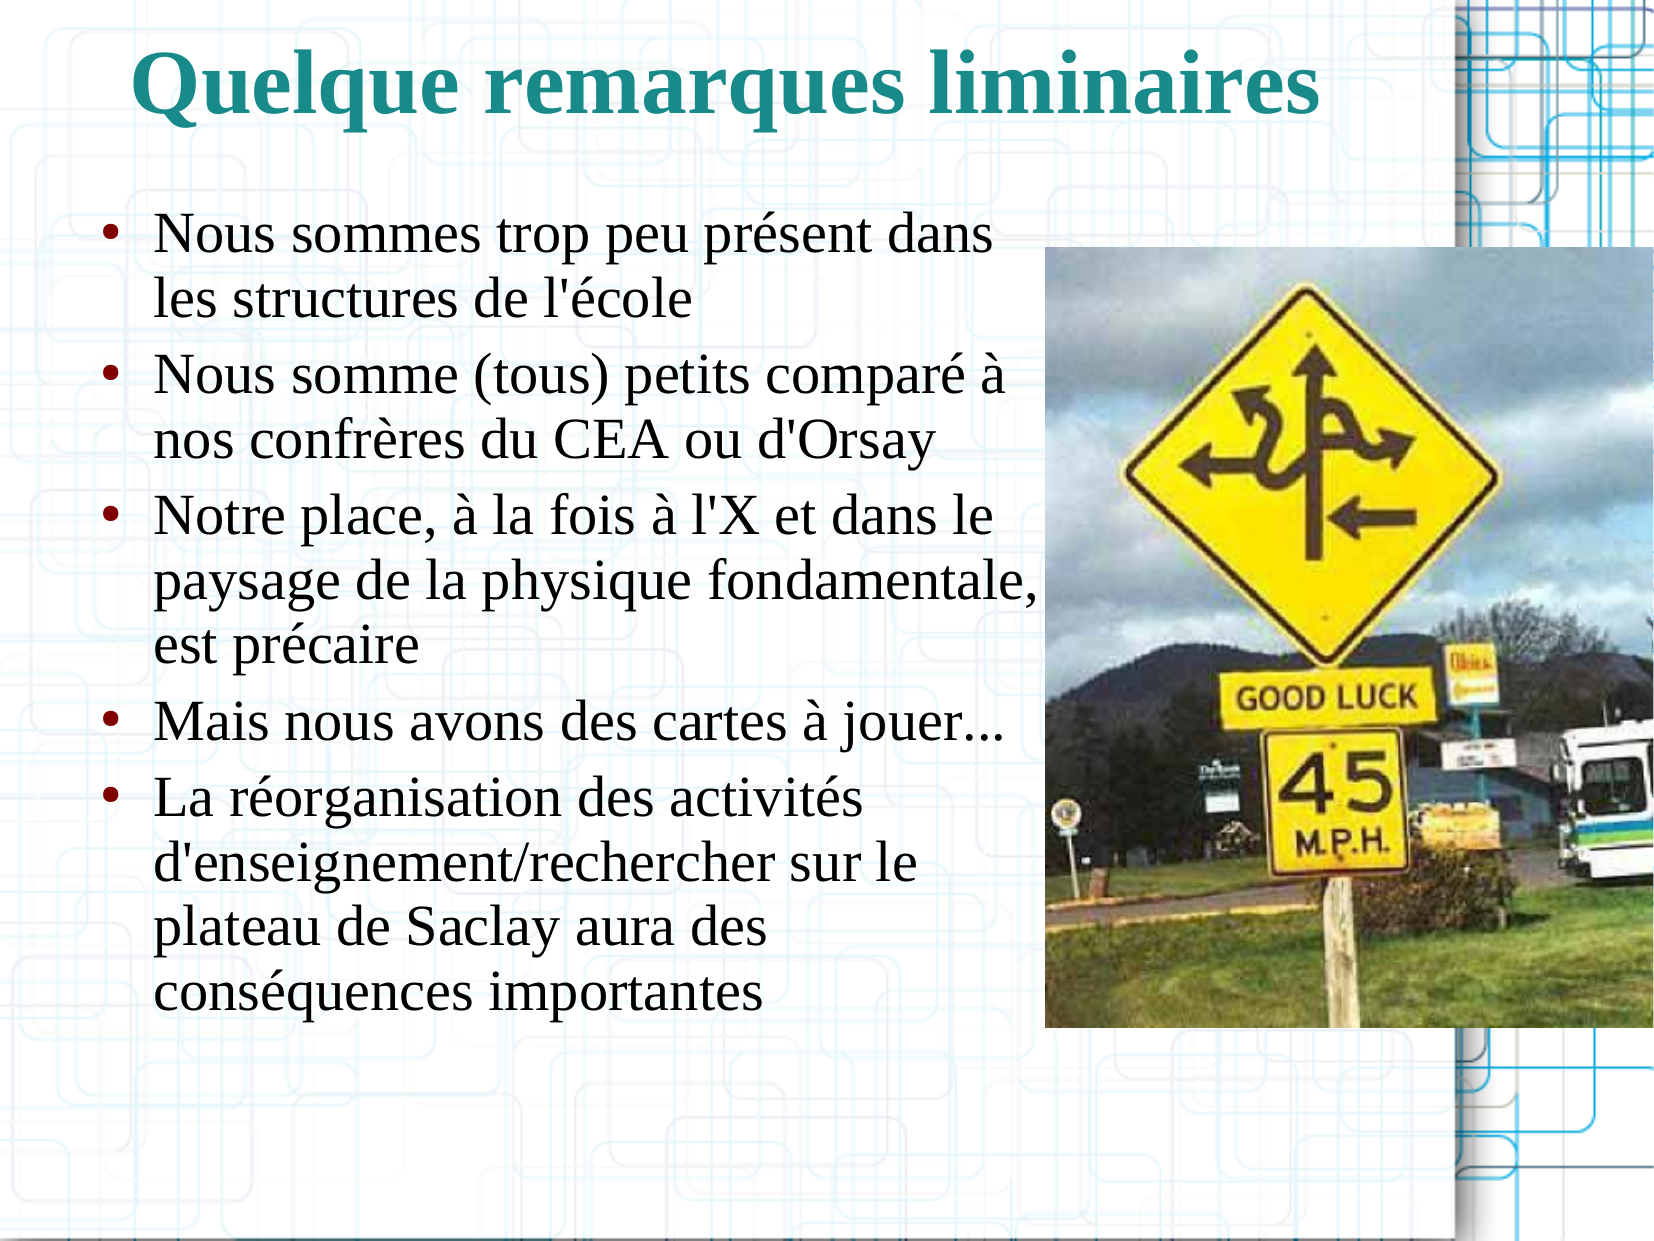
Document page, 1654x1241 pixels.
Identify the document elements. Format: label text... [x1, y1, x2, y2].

title Quelque remarques liminaires [0, 29, 1453, 136]
list Nous sommes trop peu présent dans les structures de l'école Nous somme (tous) petits comparé à nos confrères du CEA ou d'Orsay Notre place, à la fois à l'X et dans le paysage de la physique fondamentale, est précaire Mais nous avons des cartes à jouer... La réorganisation des activités d'enseignement/rechercher sur le plateau de Saclay aura des conséquences importantes [82, 200, 1046, 1023]
picture [0, 0, 1654, 1241]
